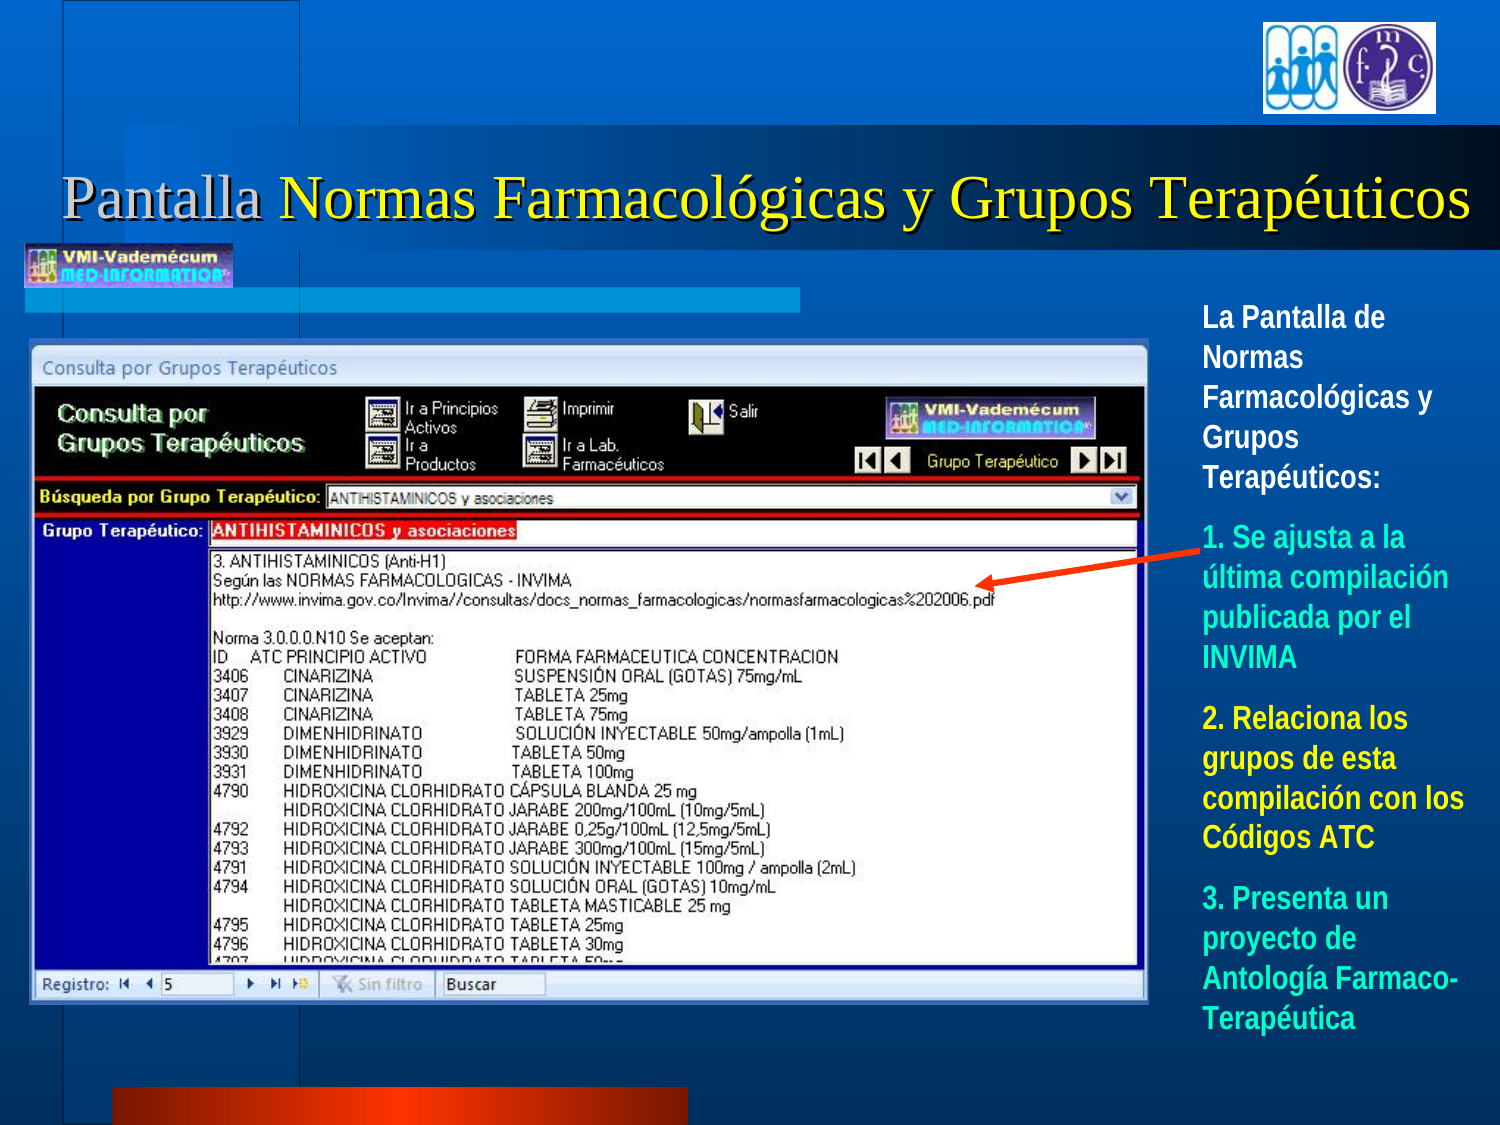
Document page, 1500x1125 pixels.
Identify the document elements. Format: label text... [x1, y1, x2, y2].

picture [1263, 22, 1436, 114]
text_box La Pantalla de Normas Farmacológicas y Grupos Terapéuticos: 1. Se ajusta a la última compilación publicada por el INVIMA 2. Relaciona los grupos de esta compilación con los Códigos ATC 3. Presenta un proyecto de Antología Farmaco-Terapéutica [1187, 288, 1488, 1044]
chart [29, 339, 1149, 1005]
chart [24, 243, 233, 288]
text_box Pantalla Normas Farmacológicas y Grupos Terapéuticos [12, 99, 1488, 288]
